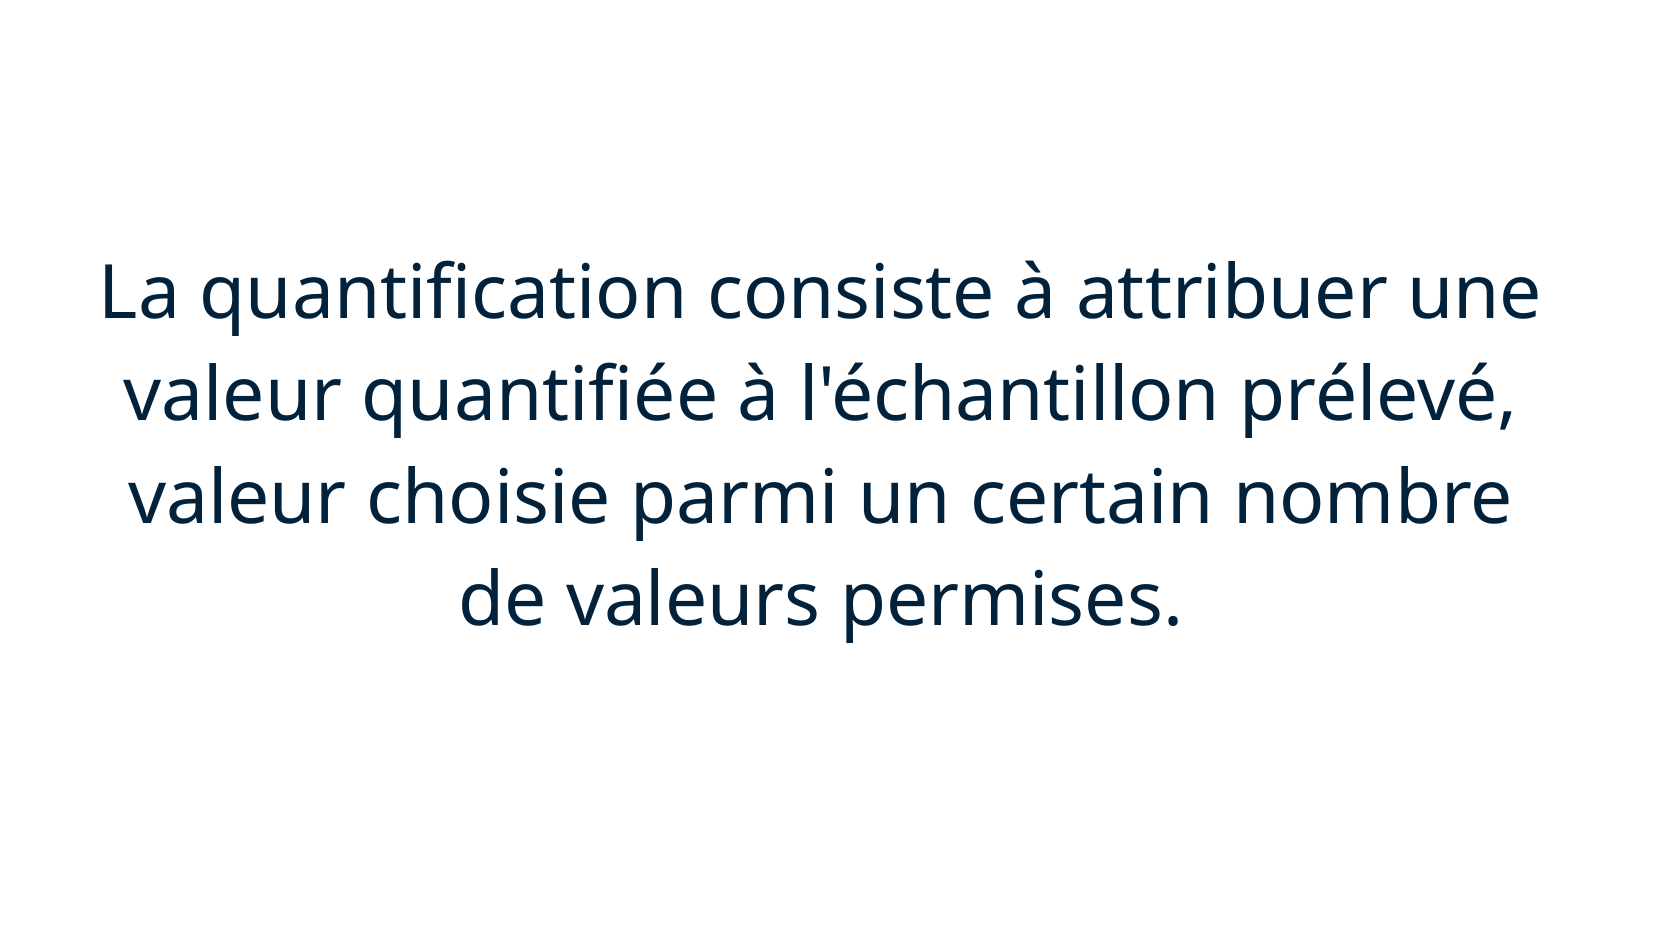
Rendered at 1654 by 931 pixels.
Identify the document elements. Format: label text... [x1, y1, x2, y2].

title La quantification consiste à attribuer une valeur quantifiée à l'échantillon prélevé, valeur choisie parmi un certain nombre de valeurs permises. [76, 29, 1565, 857]
